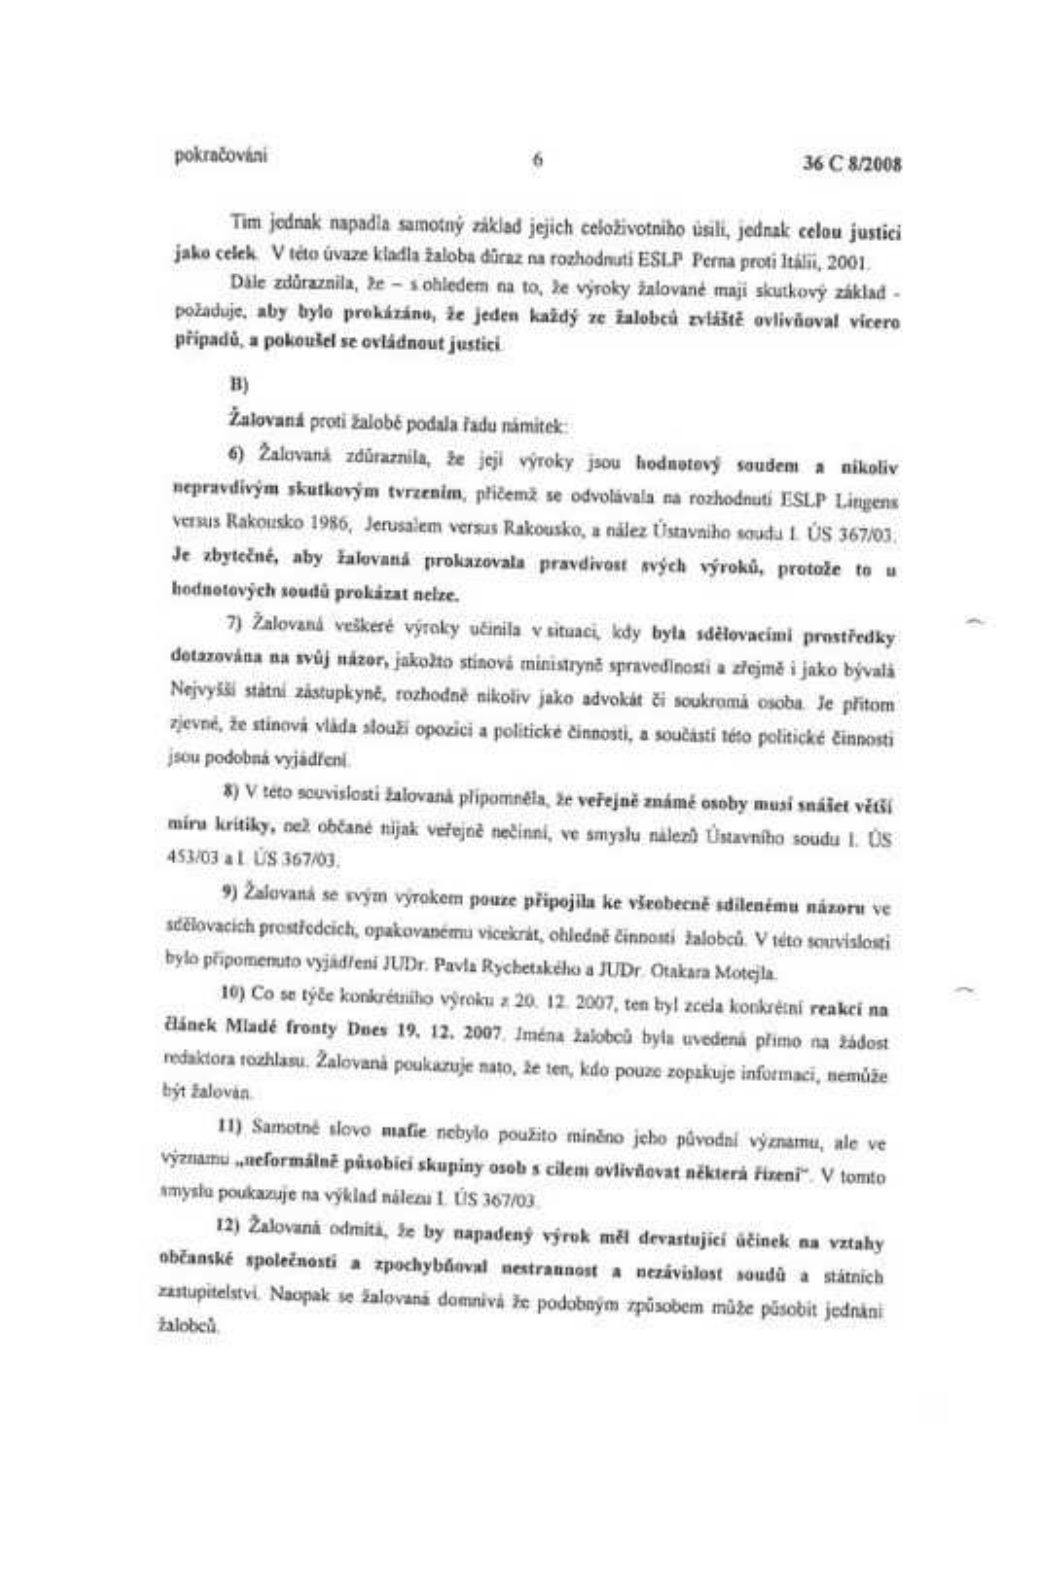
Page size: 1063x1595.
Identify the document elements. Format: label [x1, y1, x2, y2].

picture [62, 132, 1008, 1468]
